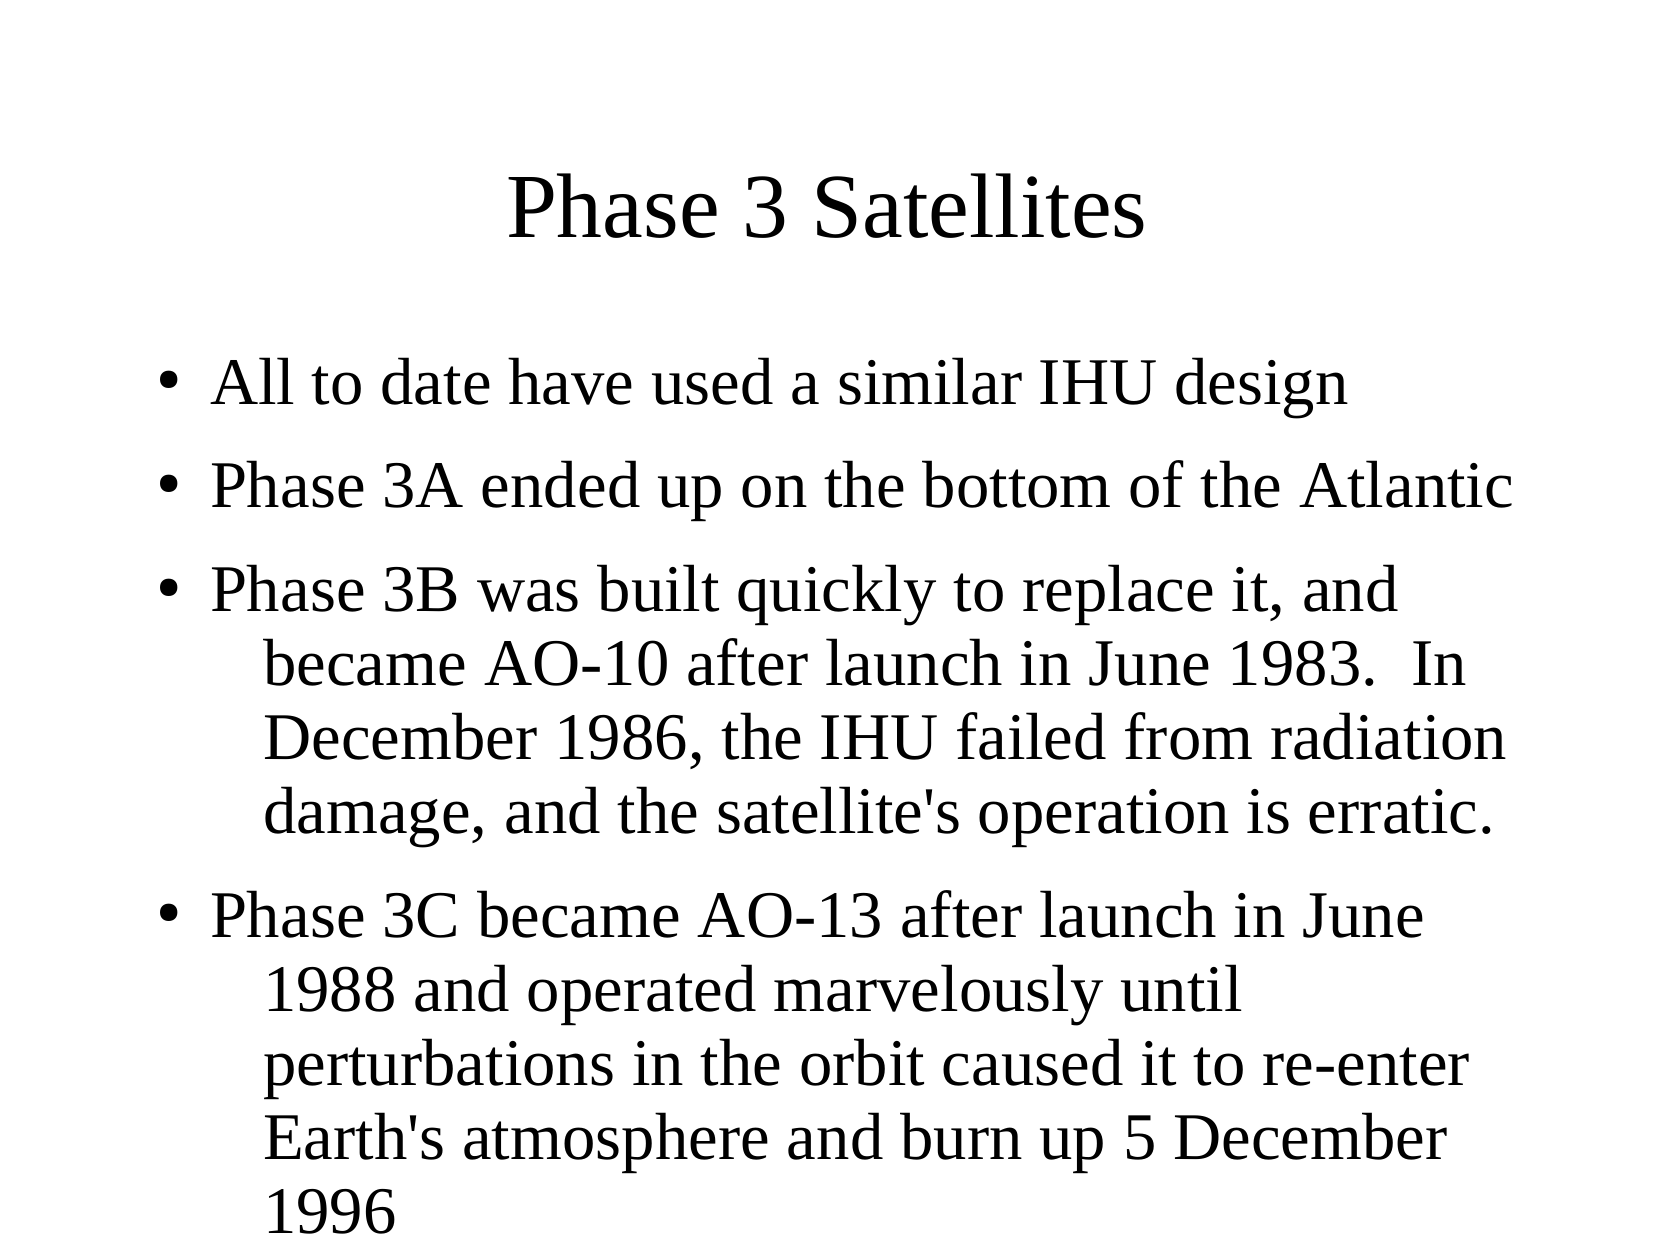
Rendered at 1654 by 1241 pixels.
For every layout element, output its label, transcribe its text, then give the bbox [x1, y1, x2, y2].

title Phase 3 Satellites [121, 102, 1534, 311]
list All to date have used a similar IHU design Phase 3A ended up on the bottom of the Atlantic Phase 3B was built quickly to replace it, and became AO-10 after launch in June 1983. In December 1986, the IHU failed from radiation damage, and the satellite's operation is erratic. Phase 3C became AO-13 after launch in June 1988 and operated marvelously until perturbations in the orbit caused it to re-enter Earth's atmosphere and burn up 5 December 1996 [121, 344, 1534, 1174]
